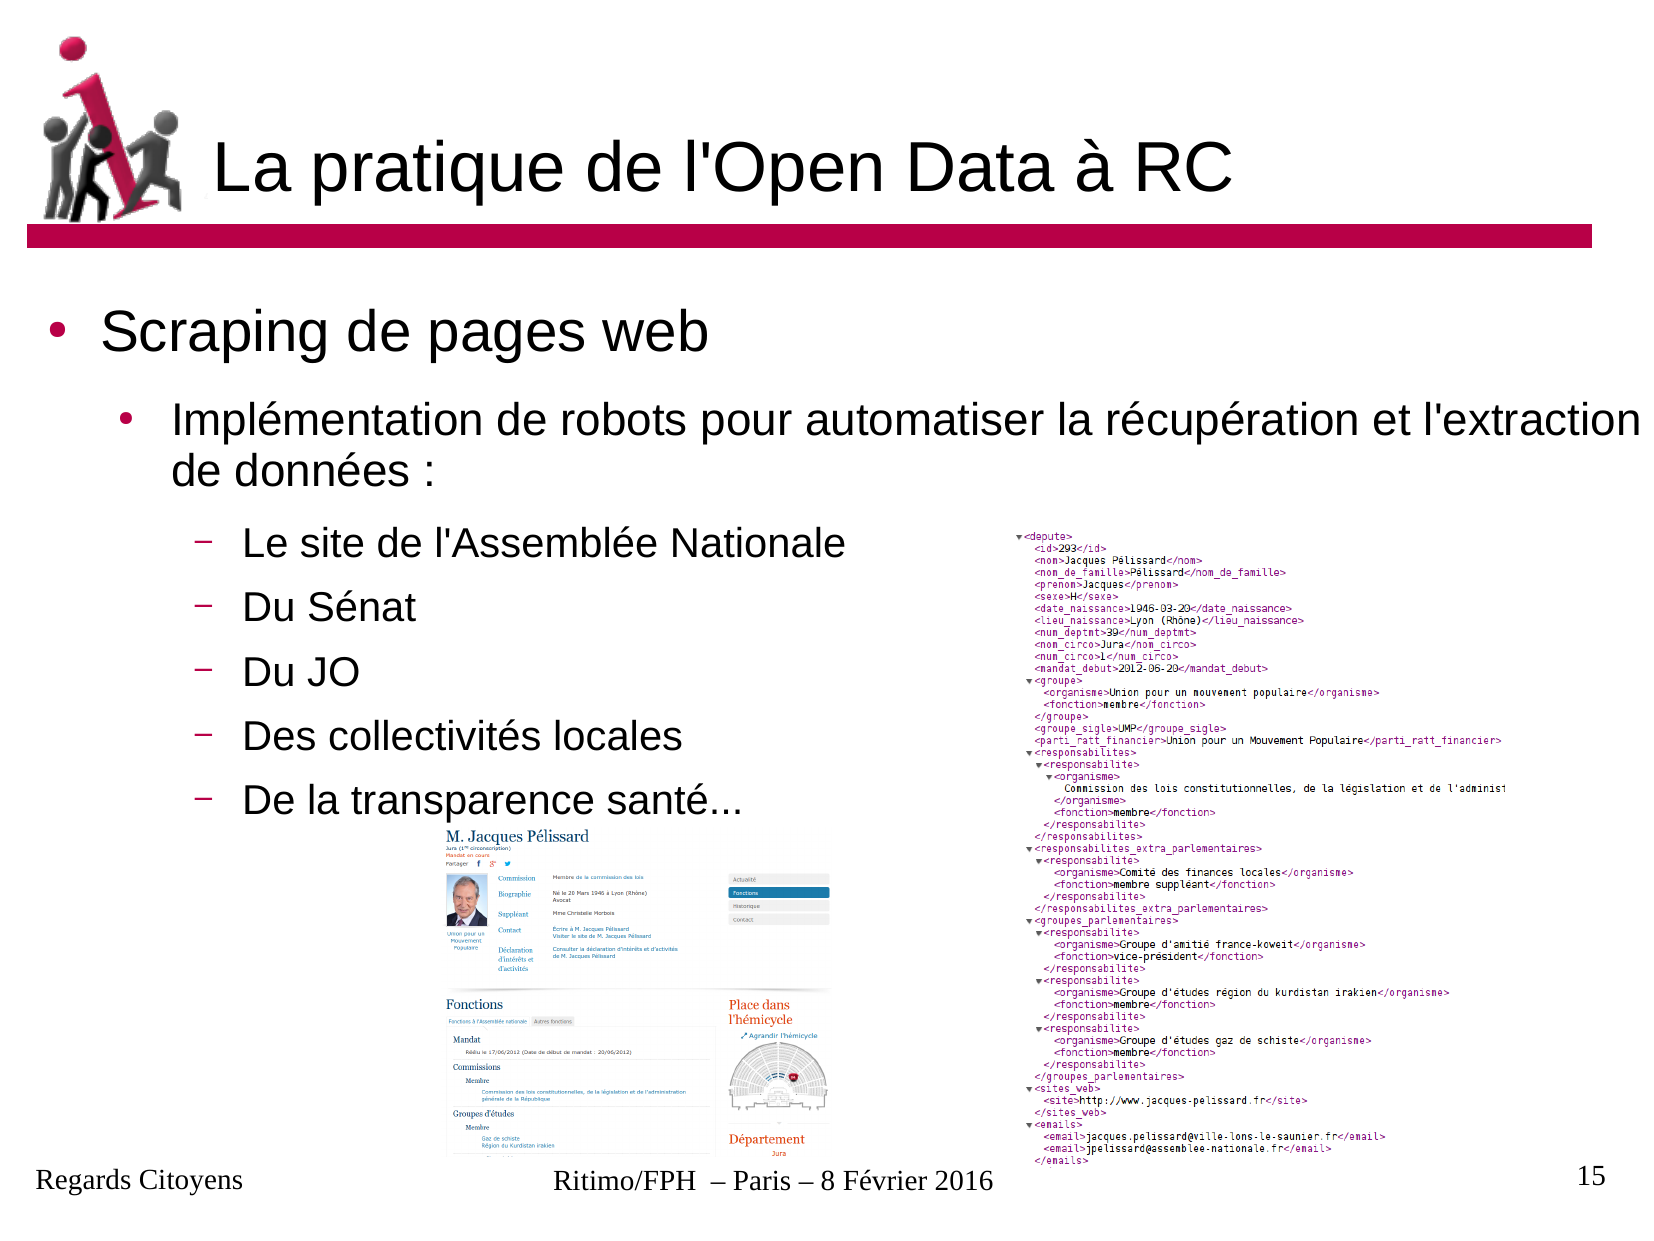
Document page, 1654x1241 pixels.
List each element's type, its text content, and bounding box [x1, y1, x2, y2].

list Scraping de pages web Implémentation de robots pour automatiser la récupération et l'extraction de données : Le site de l'Assemblée Nationale Du Sénat Du JO Des collectivités locales De la transparence santé... [29, 194, 1654, 1052]
picture [27, 31, 208, 224]
picture [1013, 527, 1505, 1168]
title La pratique de l'Open Data à RC [212, 70, 1648, 264]
picture [441, 827, 832, 1157]
